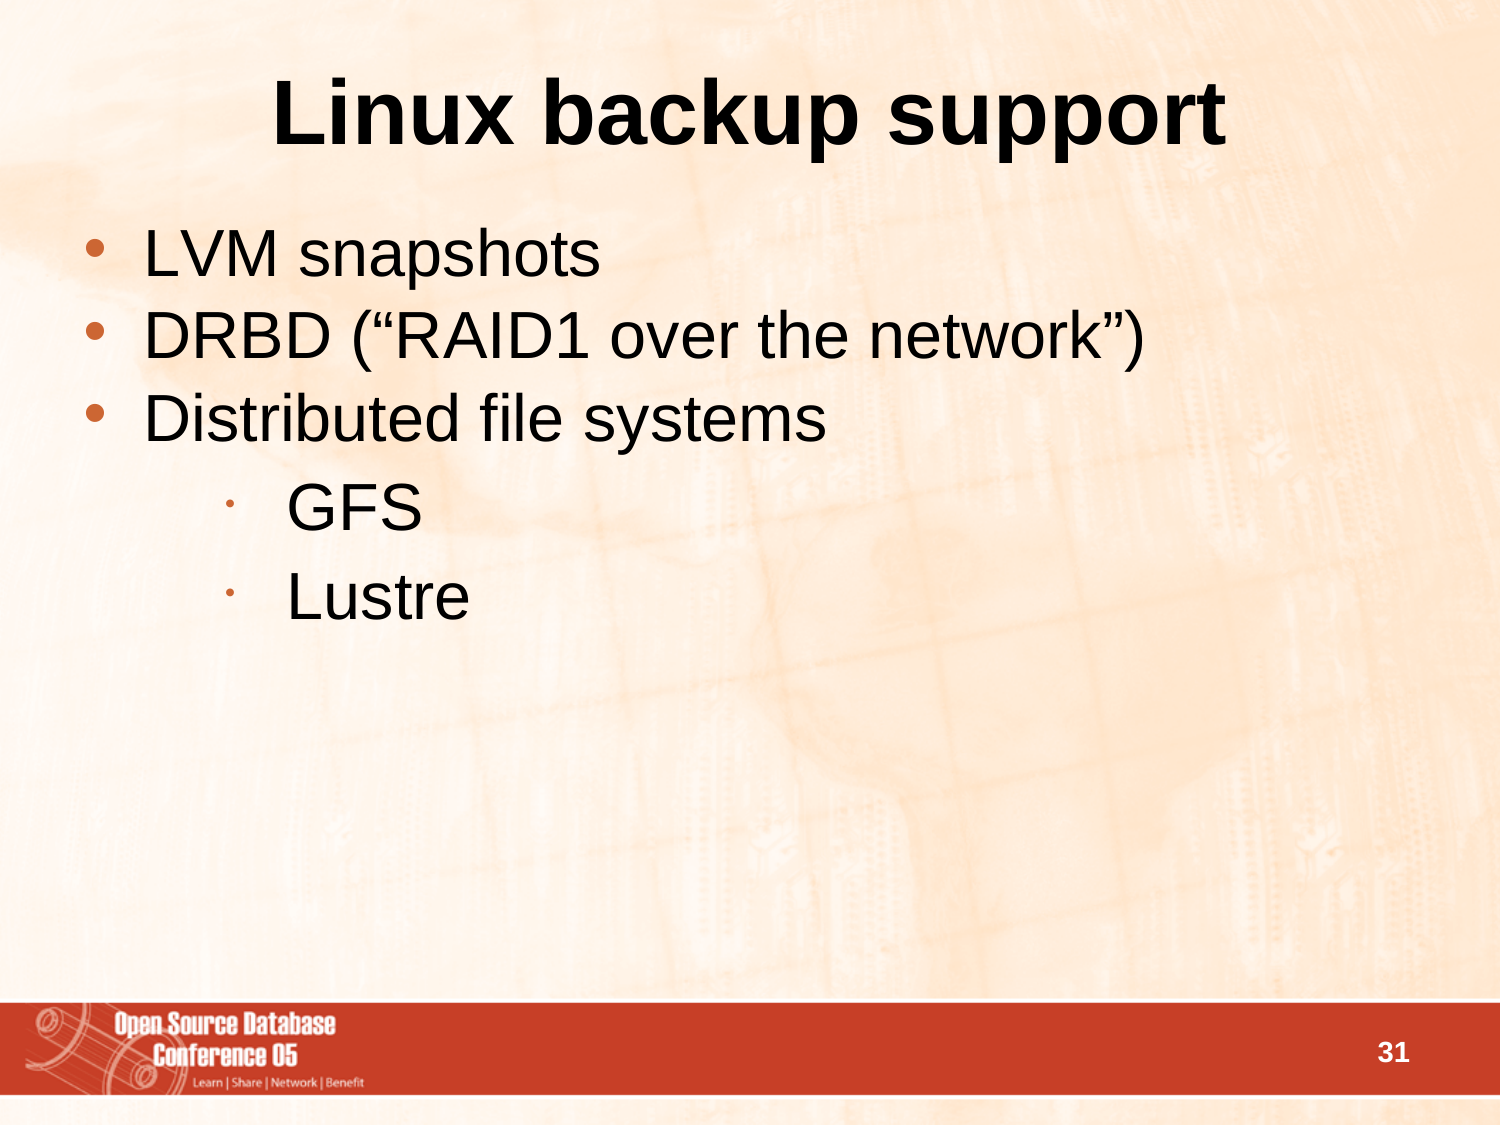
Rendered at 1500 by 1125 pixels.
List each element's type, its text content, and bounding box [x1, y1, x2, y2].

title Linux backup support [75, 18, 1426, 207]
picture [0, 0, 1500, 1125]
list LVM snapshots DRBD (“RAID1 over the network”) Distributed file systems GFS Lustre [75, 220, 1426, 977]
